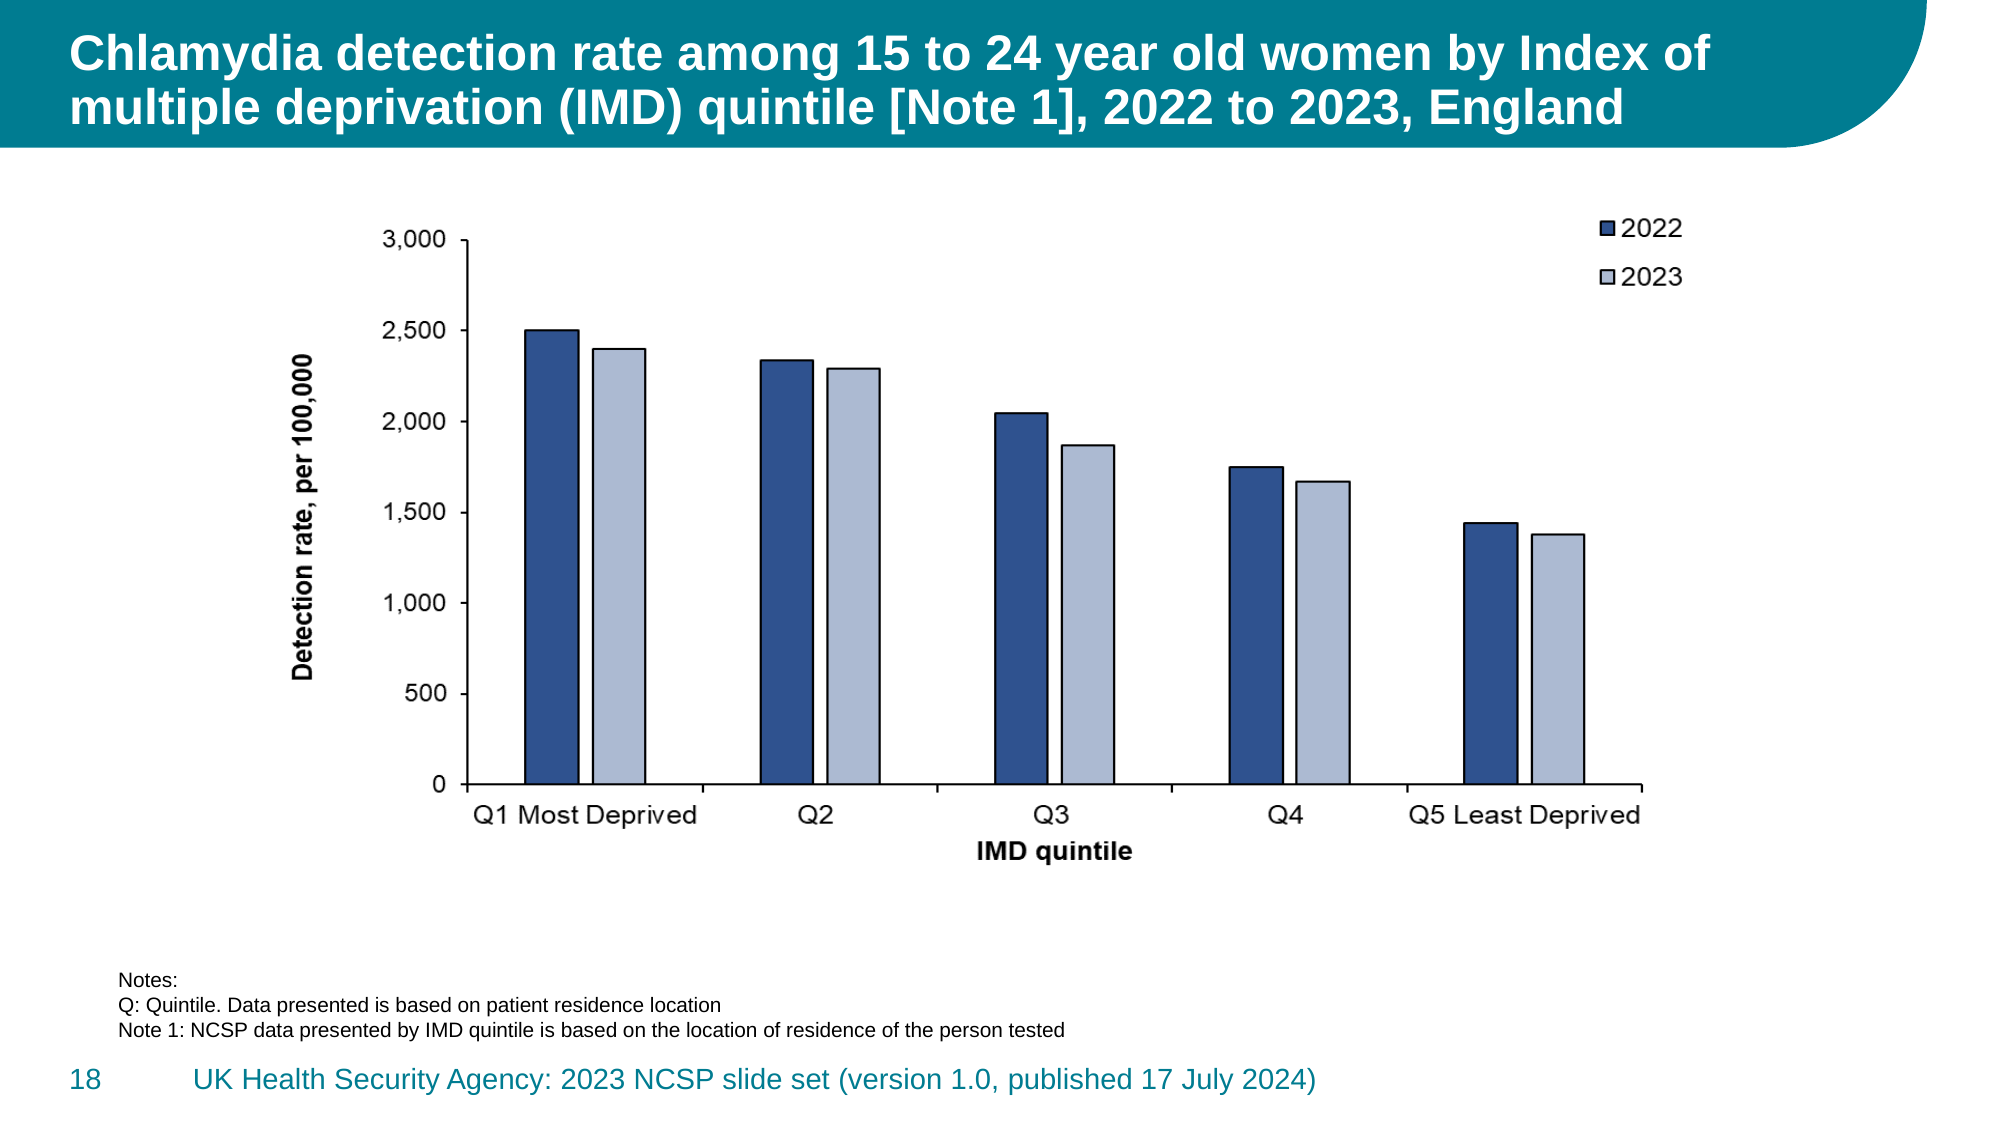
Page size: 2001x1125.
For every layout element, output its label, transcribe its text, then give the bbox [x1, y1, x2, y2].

picture [193, 151, 1752, 974]
text_box UK Health Security Agency: 2023 NCSP slide set (version 1.0, published 17 July 2024) [177, 1053, 1820, 1113]
text_box [54, 1053, 152, 1112]
title Chlamydia detection rate among 15 to 24 year old women by Index of multiple deprivation (IMD) quintile [Note 1], 2022 to 2023, England [54, 20, 1780, 125]
text_box Notes: Q: Quintile. Data presented is based on patient residence location Note 1: NCSP data presented by IMD quintile is based on the location of residence of the person tested [103, 959, 1415, 1051]
